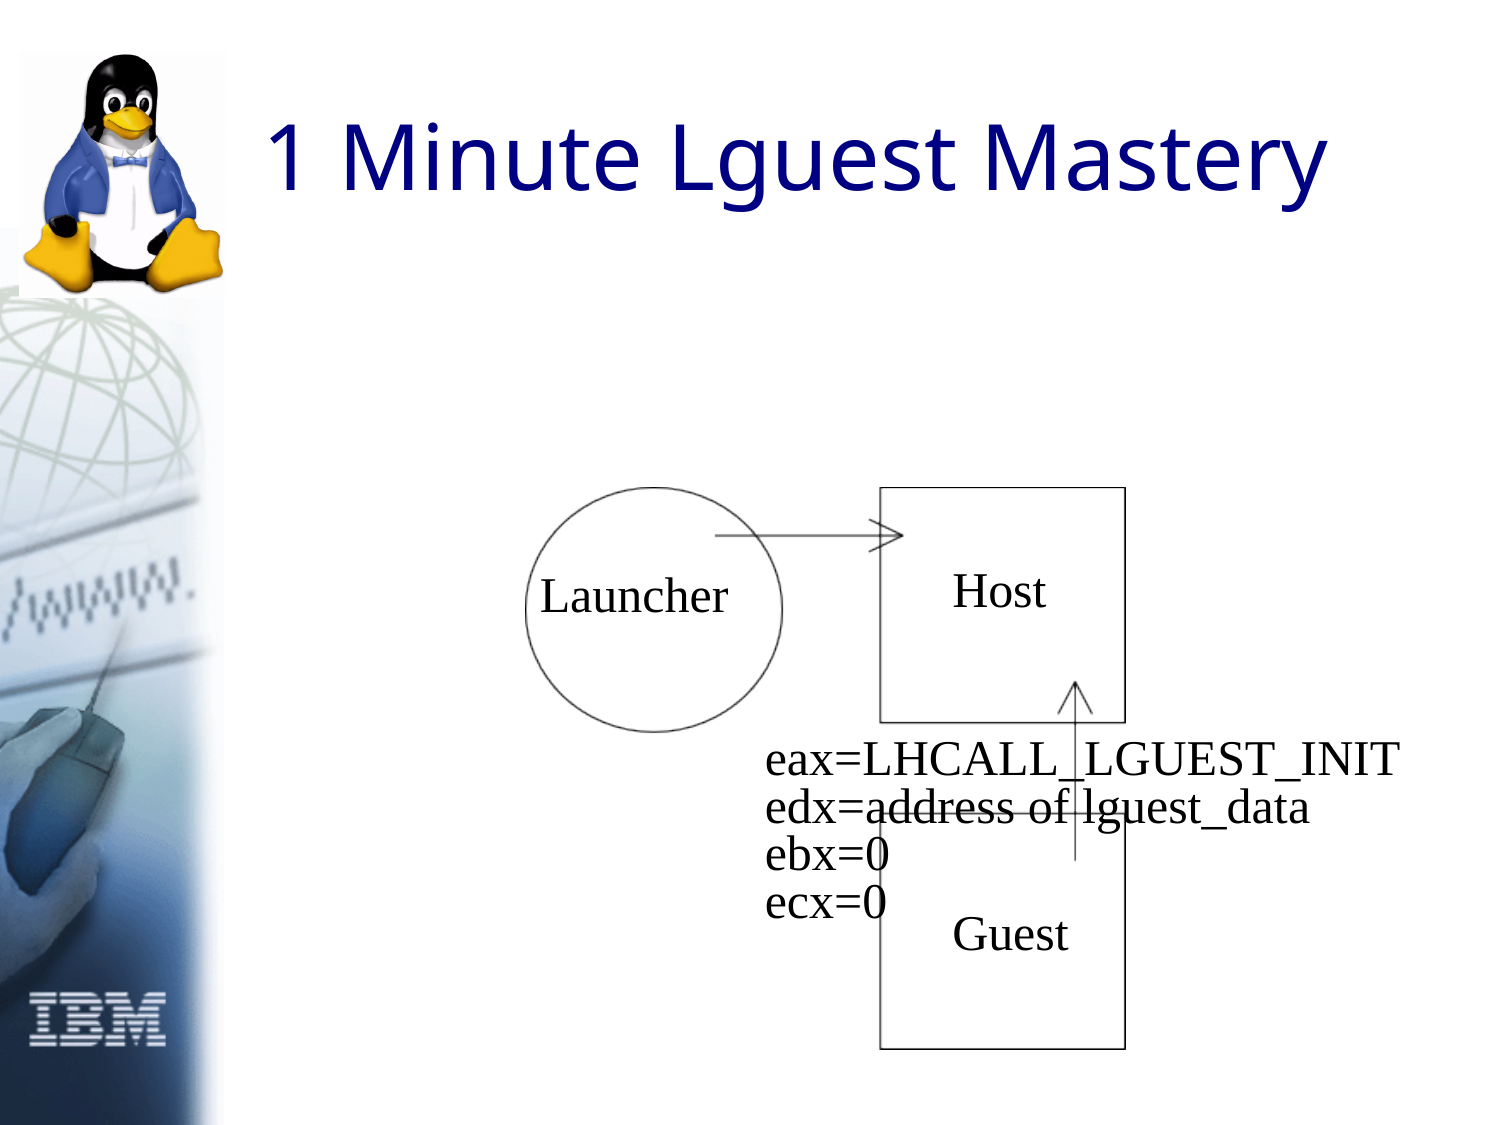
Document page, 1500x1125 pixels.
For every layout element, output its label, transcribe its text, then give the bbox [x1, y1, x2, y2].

picture [525, 487, 1126, 1051]
text_box Launcher [525, 567, 751, 638]
text_box Guest [937, 936, 1084, 976]
title 1 Minute Lguest Mastery [262, 37, 1413, 273]
text_box eax=LHCALL_LGUEST_INIT edx=address of lguest_data ebx=0 ecx=0 [750, 675, 1426, 936]
text_box Host [937, 562, 1163, 633]
